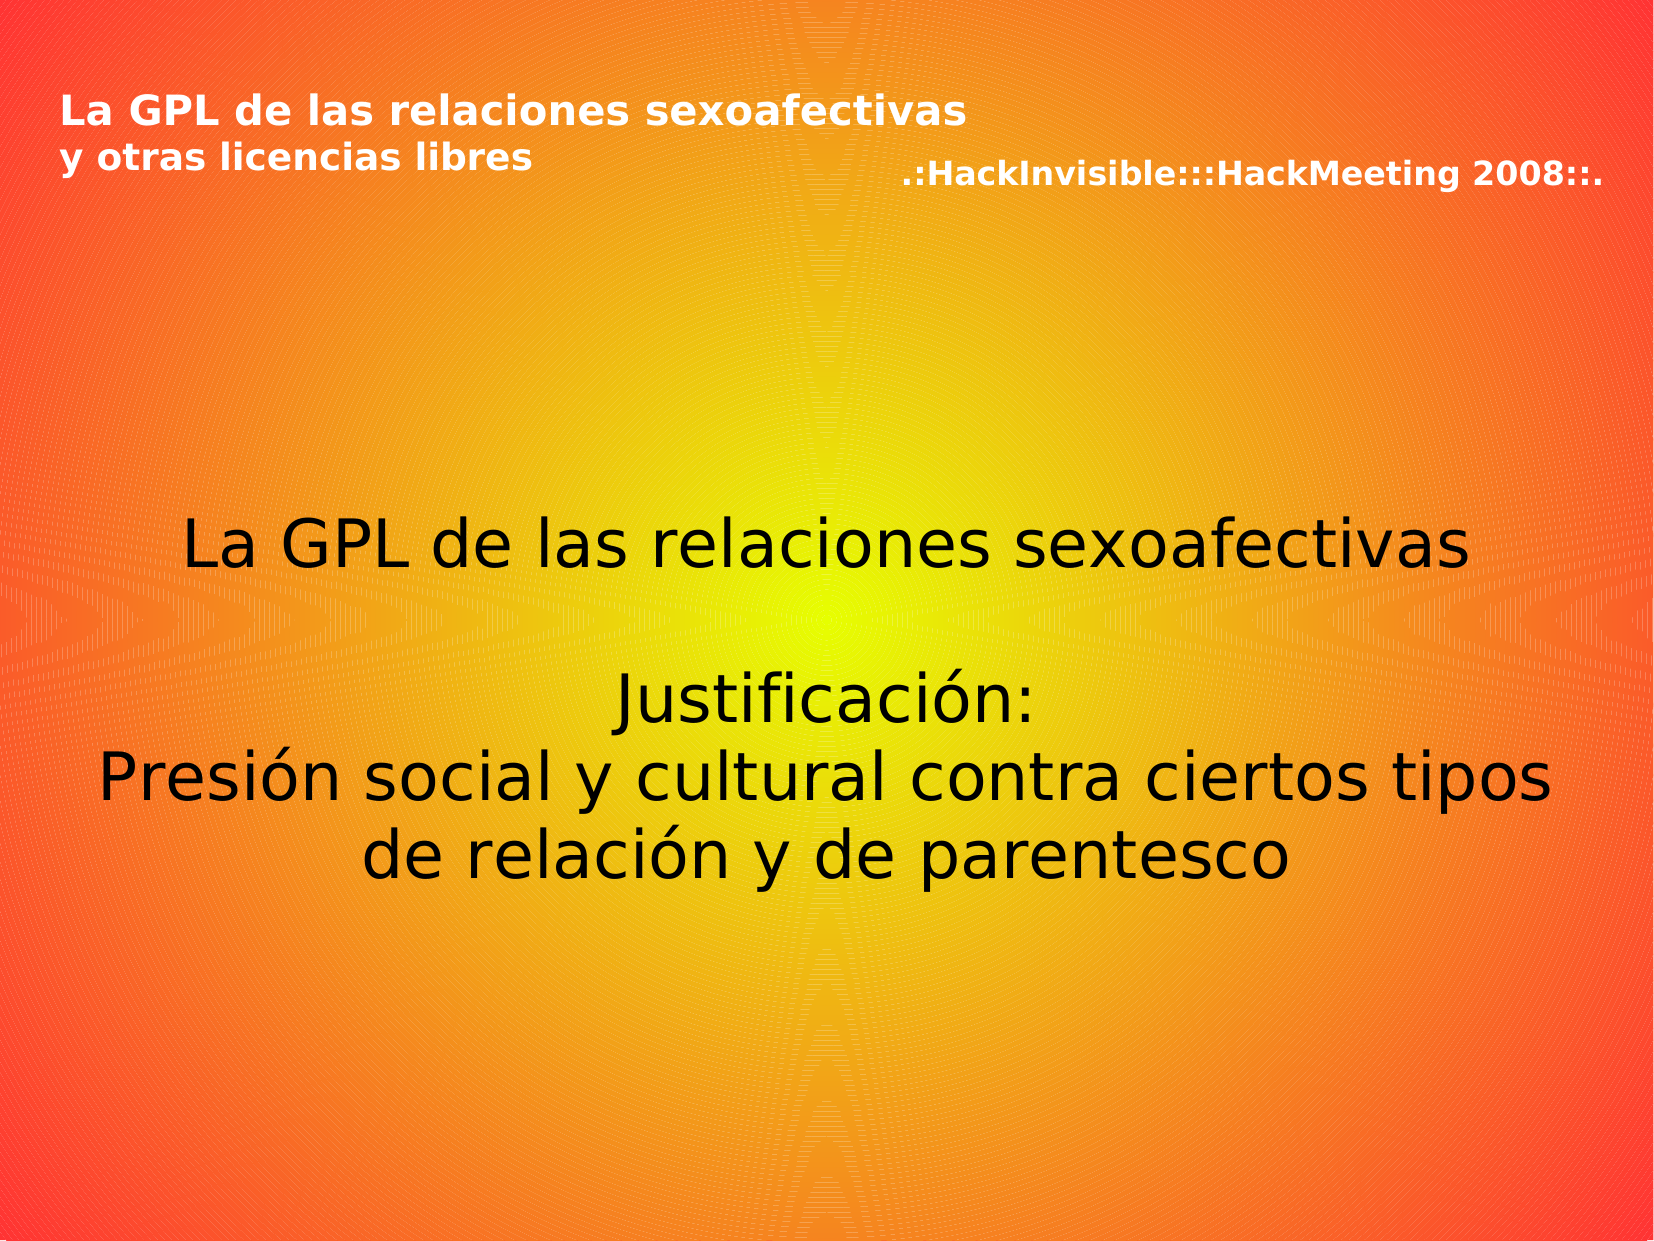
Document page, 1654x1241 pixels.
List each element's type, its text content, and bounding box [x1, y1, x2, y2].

text_box .:HackInvisible:::HackMeeting 2008::. [885, 147, 1607, 201]
subtitle La GPL de las relaciones sexoafectivas Justificación: Presión social y cultural contra ciertos tipos de relación y de parentesco [82, 297, 1571, 1102]
title La GPL de las relaciones sexoafectivas y otras licencias libres [59, 59, 1595, 207]
